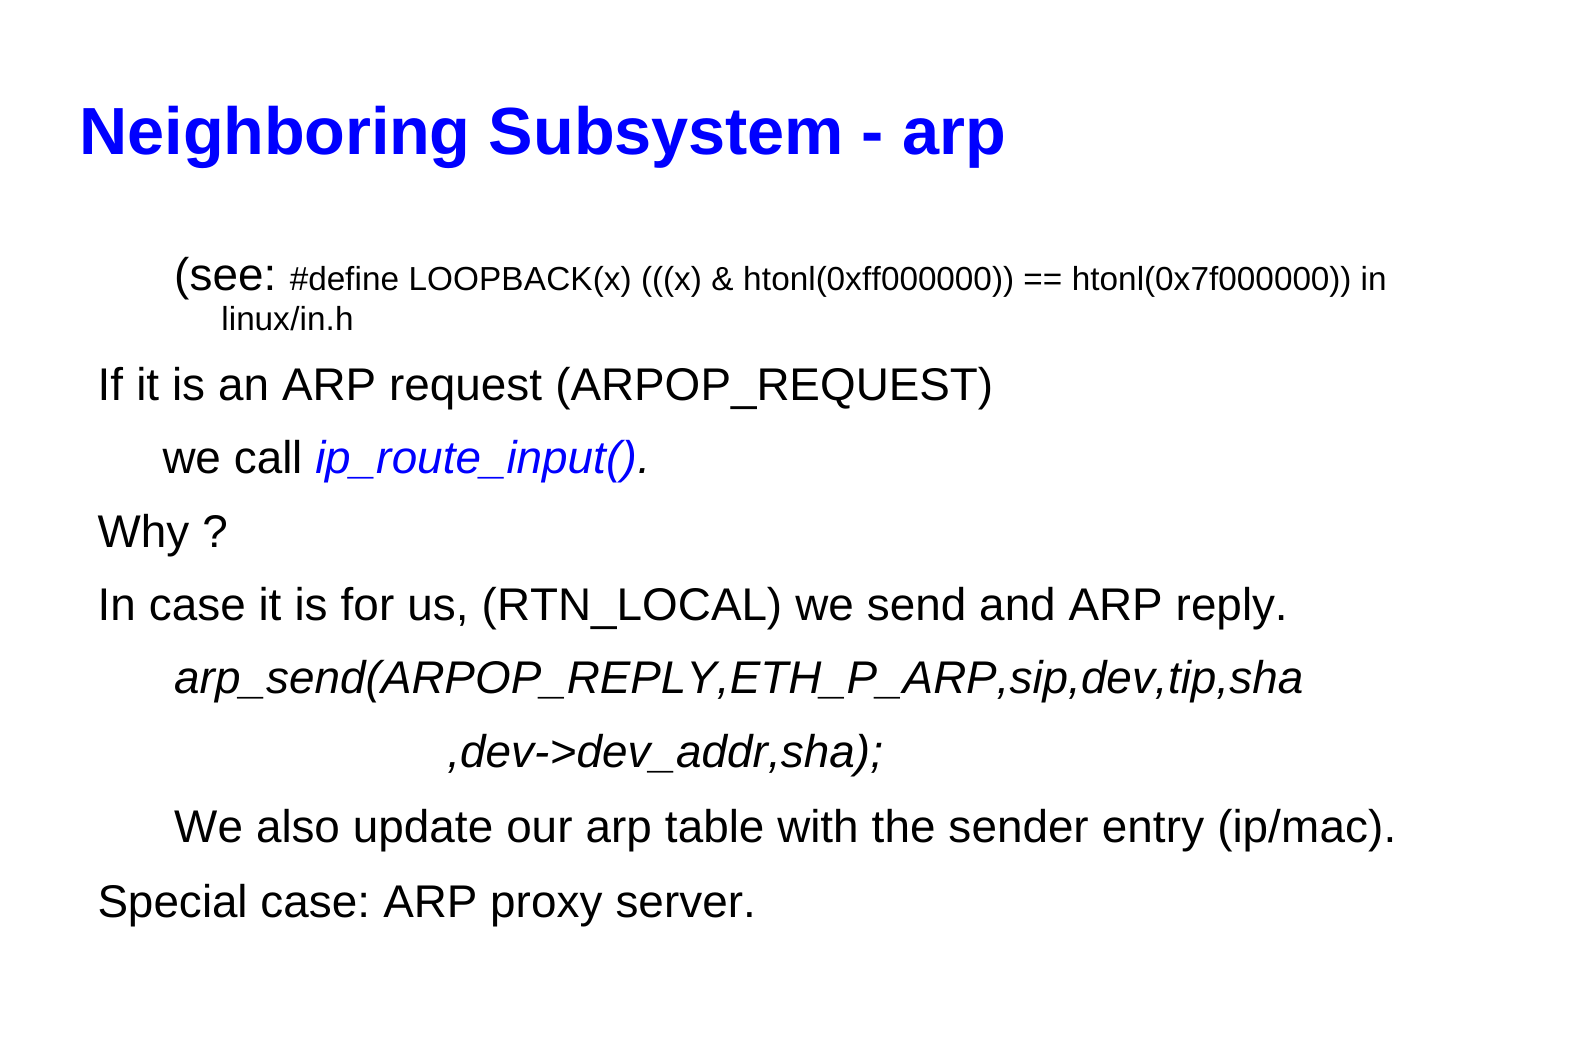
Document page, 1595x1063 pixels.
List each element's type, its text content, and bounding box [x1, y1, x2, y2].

list (see: #define LOOPBACK(x) (((x) & htonl(0xff000000)) == htonl(0x7f000000)) in linux/in.h If it is an ARP request (ARPOP_REQUEST) we call ip_route_input(). Why ? In case it is for us, (RTN_LOCAL) we send and ARP reply. arp_send(ARPOP_REPLY,ETH_P_ARP,sip,dev,tip,sha ,dev->dev_addr,sha); We also update our arp table with the sender entry (ip/mac). Special case: ARP proxy server. [79, 248, 1515, 988]
title Neighboring Subsystem - arp [79, 49, 1515, 213]
